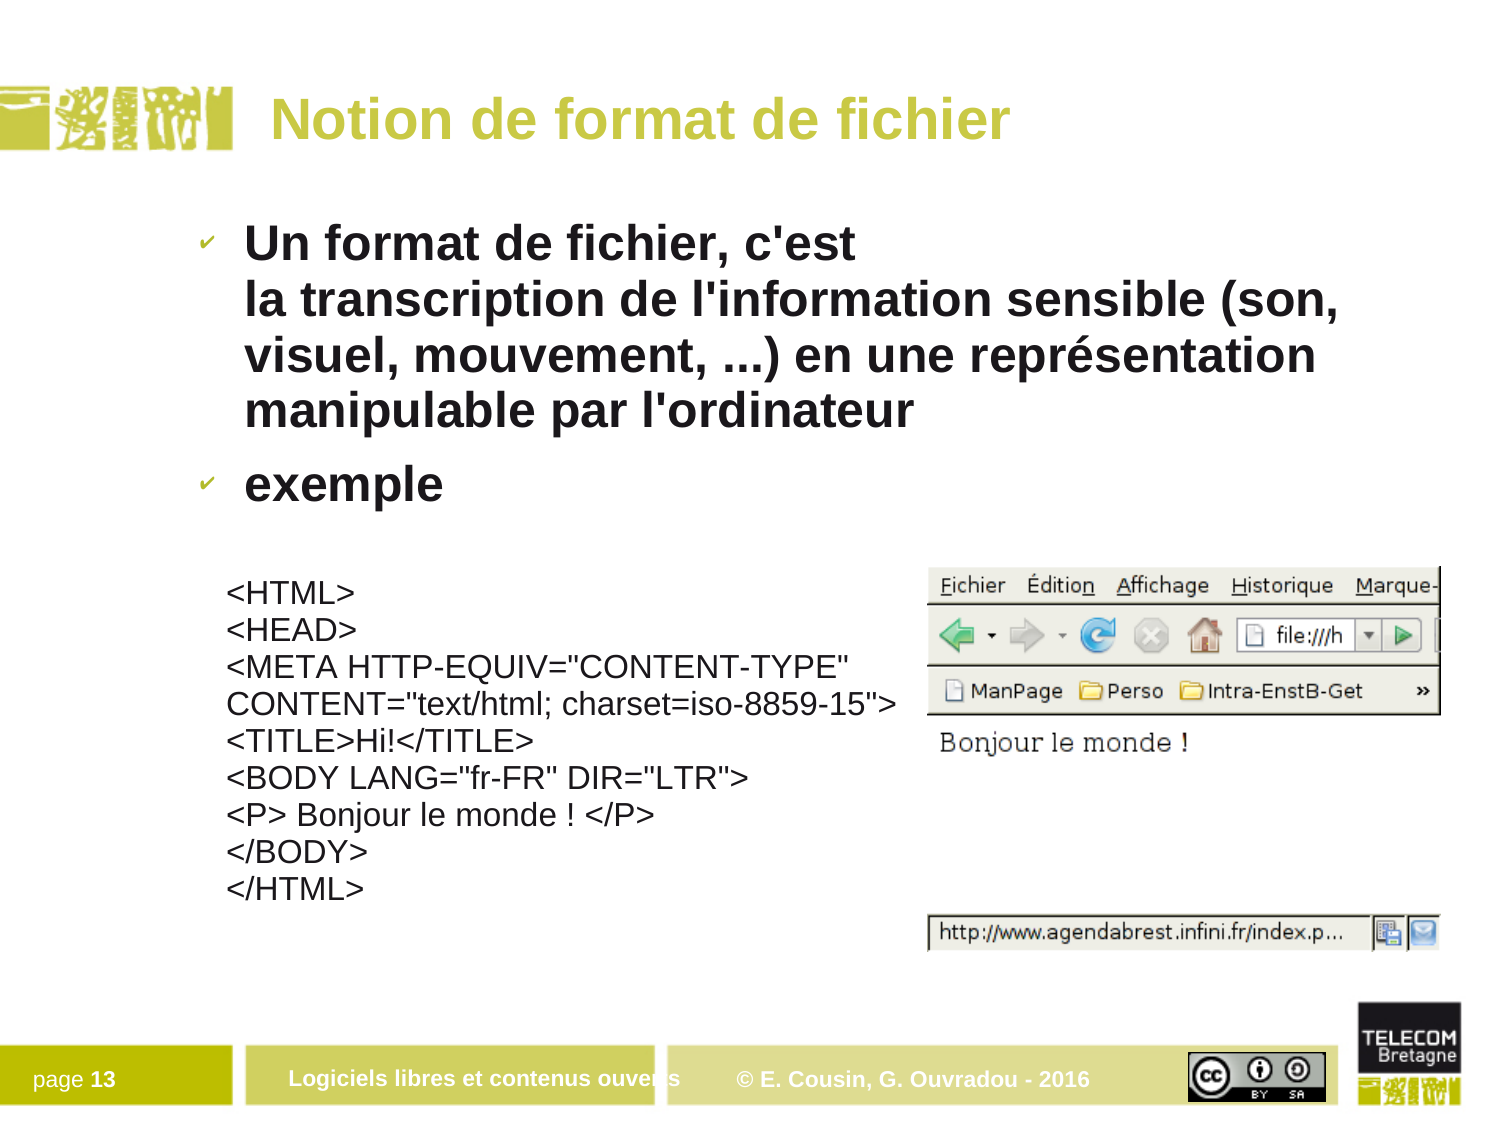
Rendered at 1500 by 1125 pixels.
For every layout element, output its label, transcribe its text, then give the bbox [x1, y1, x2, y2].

picture [0, 0, 1500, 1125]
list Un format de fichier, c'est la transcription de l'information sensible (son, visuel, mouvement, ...) en une représentation manipulable par l'ordinateur exemple [200, 215, 1459, 952]
title Notion de format de fichier [270, 48, 1459, 191]
text_box <HTML> <HEAD> <META HTTP-EQUIV="CONTENT-TYPE" CONTENT="text/html; charset=iso-8859-15"> <TITLE>Hi!</TITLE> <BODY LANG="fr-FR" DIR="LTR"> <P> Bonjour le monde ! </P> </BODY> </HTML> [211, 567, 927, 920]
